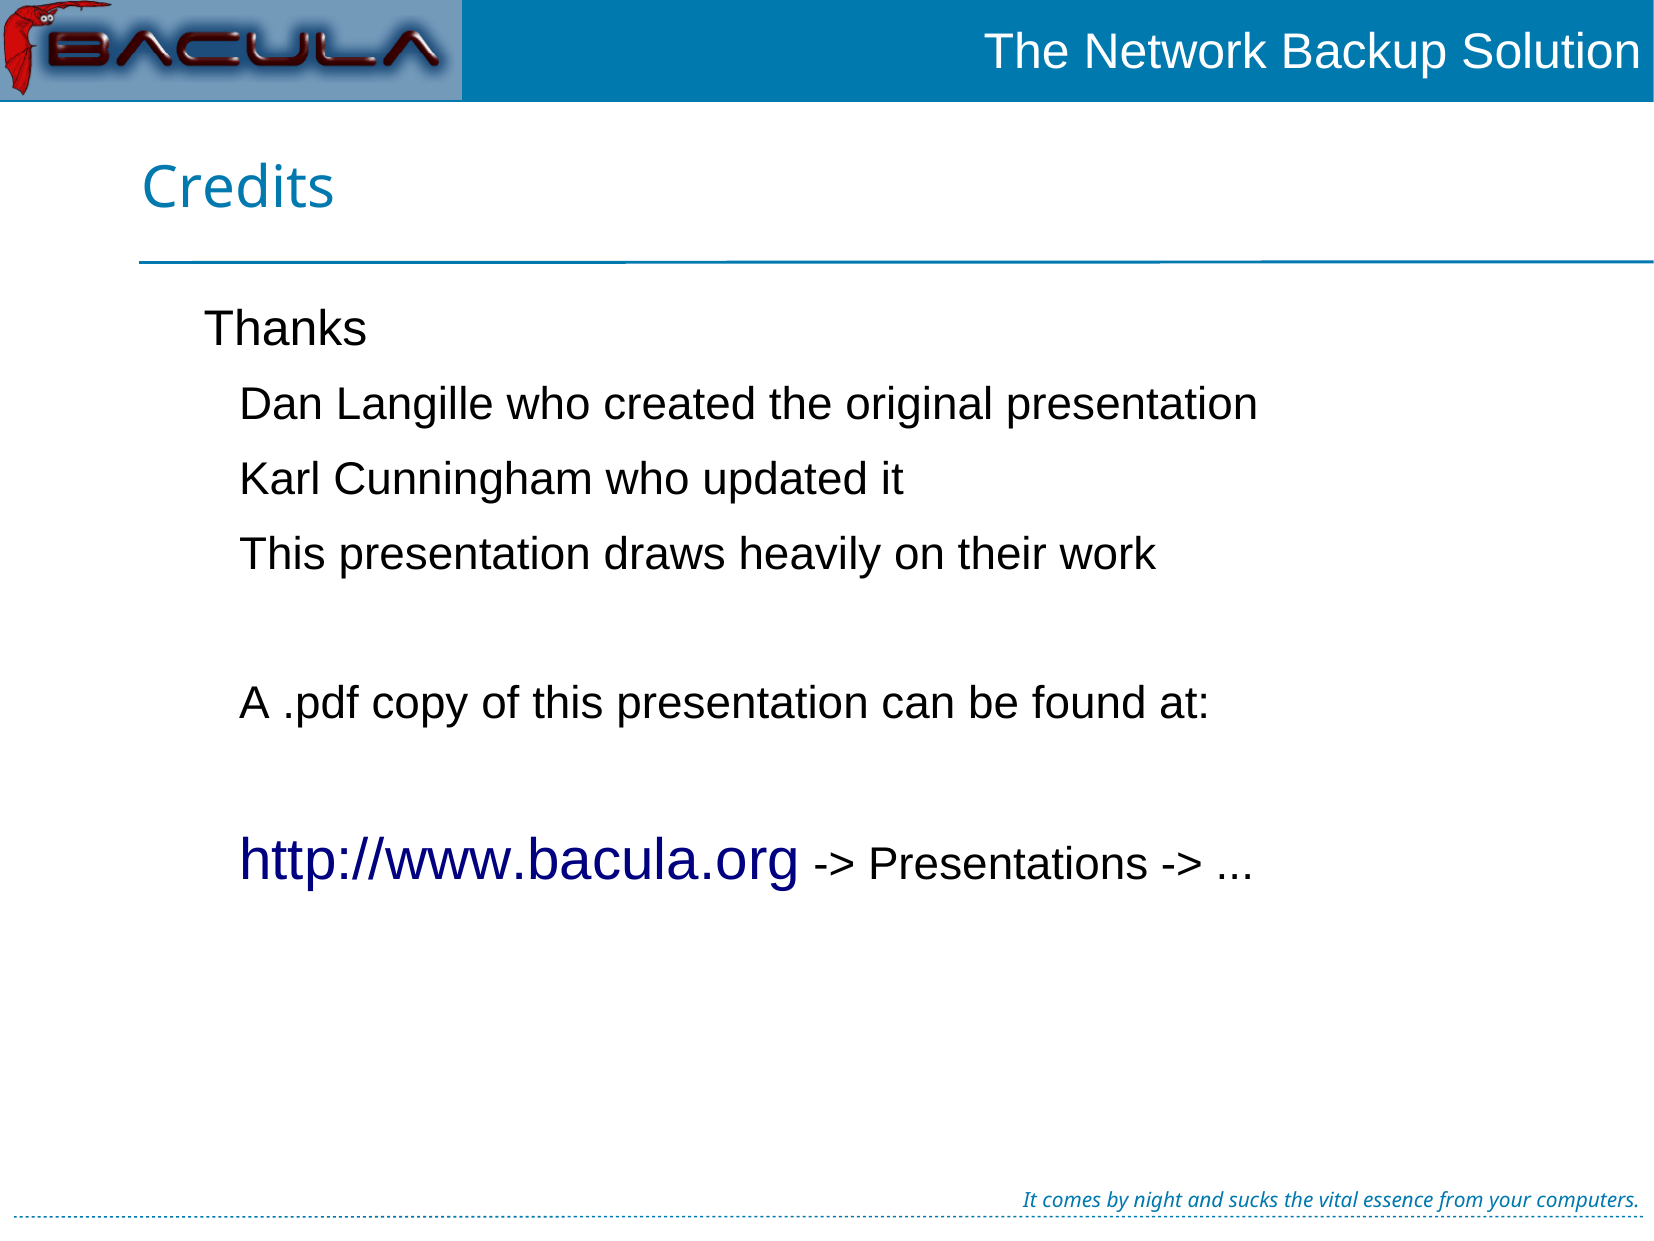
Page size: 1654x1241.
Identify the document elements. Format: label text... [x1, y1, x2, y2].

picture [0, 0, 461, 99]
list Thanks Dan Langille who created the original presentation Karl Cunningham who updated it This presentation draws heavily on their work A .pdf copy of this presentation can be found at: http://www.bacula.org -> Presentations -> ... [144, 300, 1538, 1216]
title Credits [141, 112, 1501, 226]
